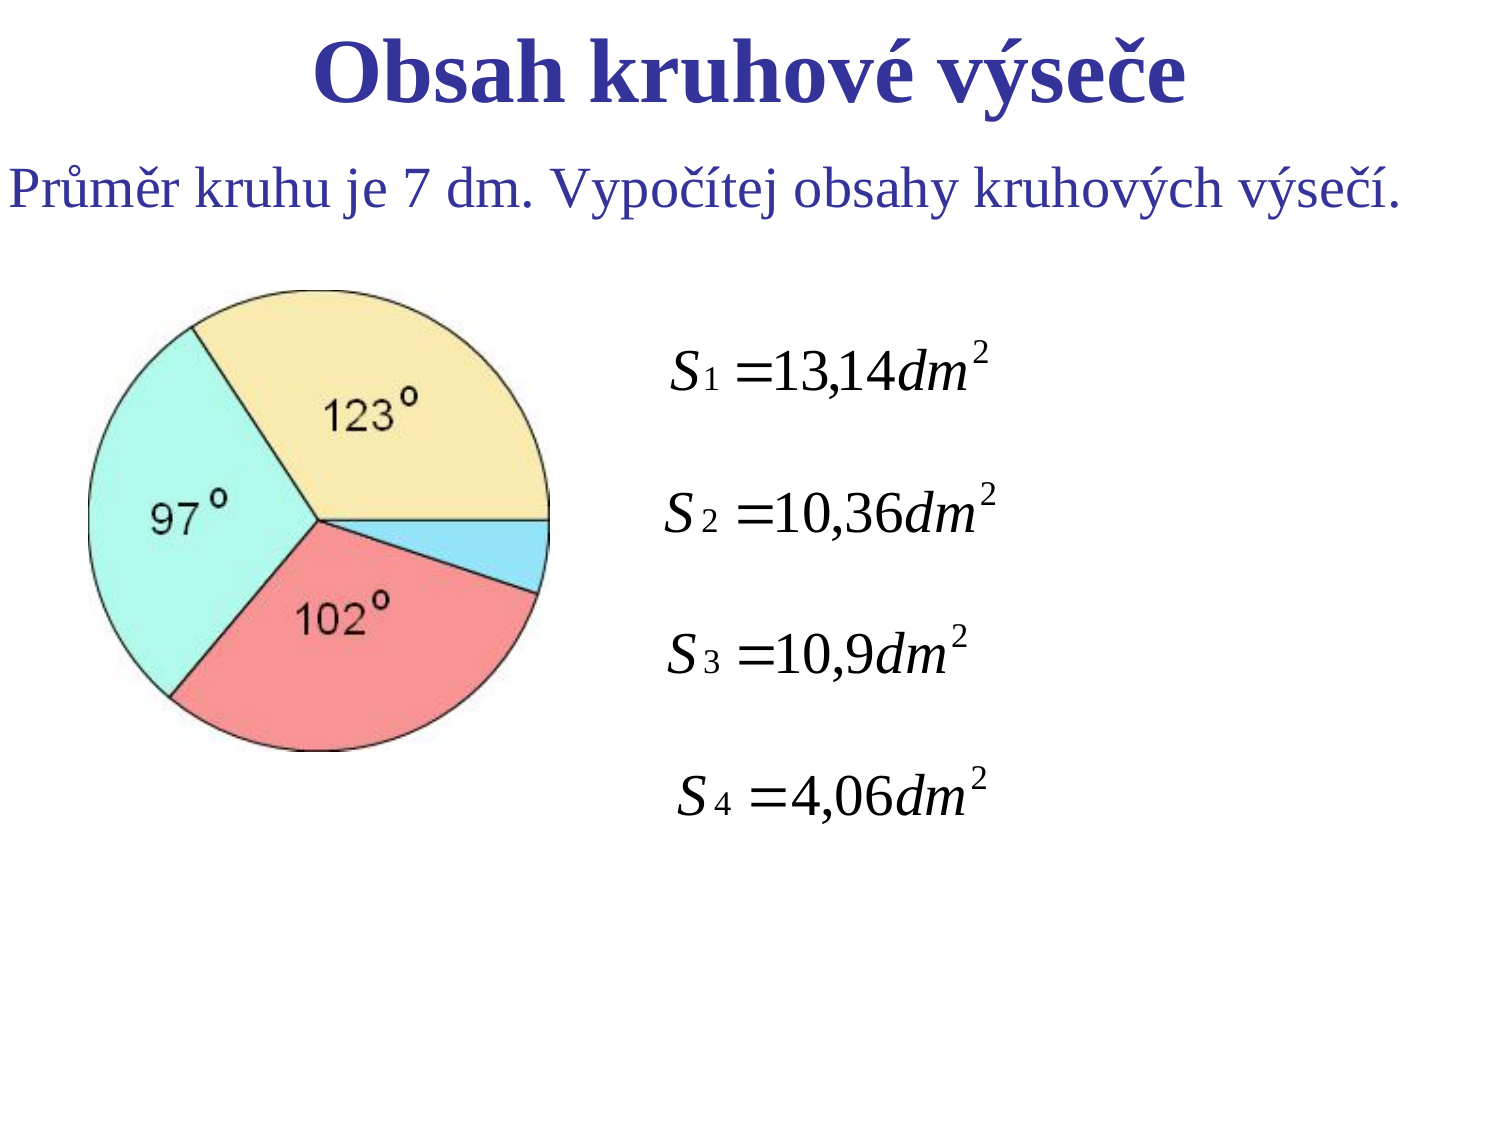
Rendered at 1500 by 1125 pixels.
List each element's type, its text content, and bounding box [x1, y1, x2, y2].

text_box Průměr kruhu je 7 dm. Vypočítej obsahy kruhových výsečí. [0, 125, 1477, 244]
chart [657, 609, 979, 699]
chart [654, 467, 1010, 558]
text_box Obsah kruhové výseče [0, 0, 1500, 160]
picture [88, 290, 550, 752]
chart [667, 751, 999, 841]
chart [660, 326, 1001, 416]
